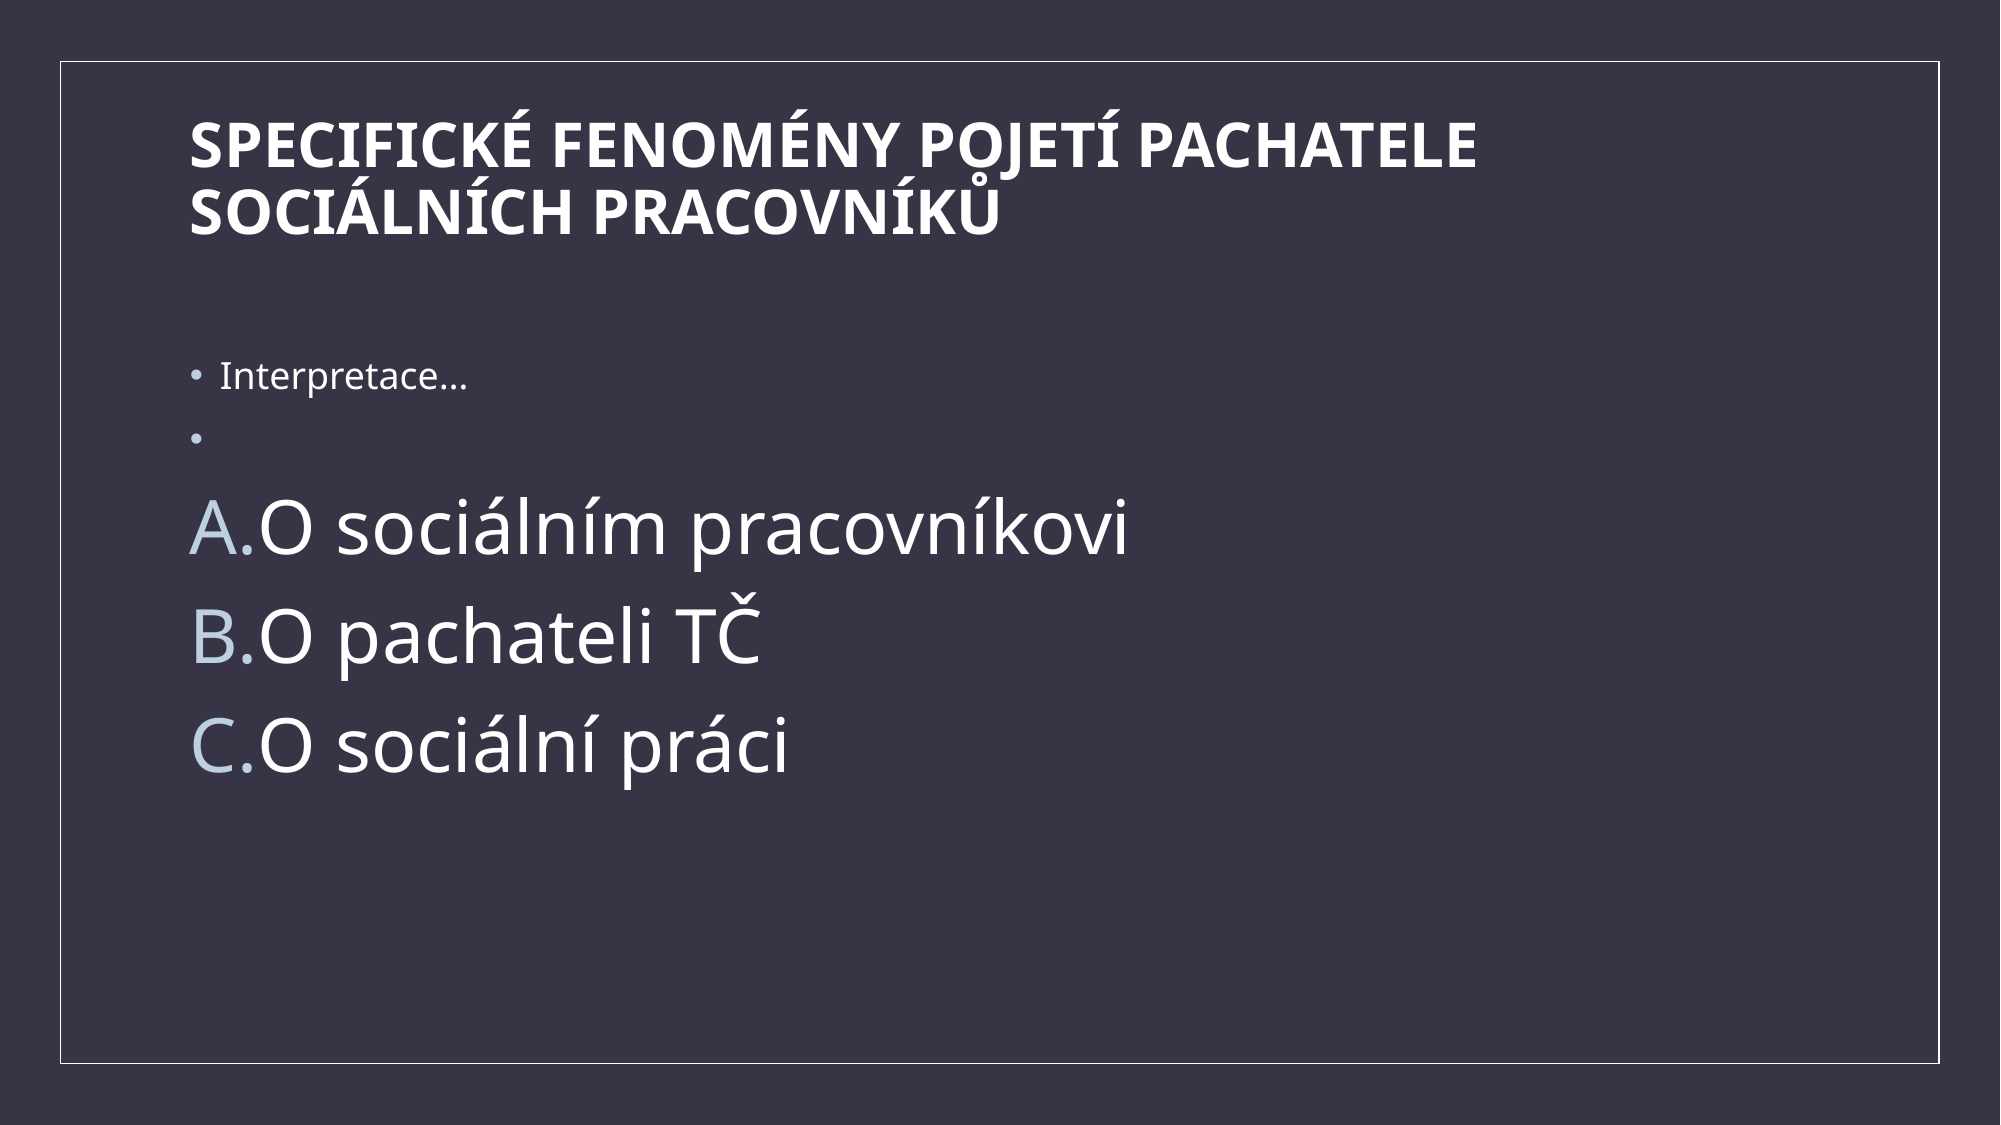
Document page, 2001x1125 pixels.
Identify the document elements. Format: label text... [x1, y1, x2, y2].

title Specifické fenomény pojetí pachatele sociálních pracovníků [174, 105, 1825, 331]
list Interpretace… O sociálním pracovníkovi O pachateli TČ O sociální práci [174, 345, 1825, 991]
